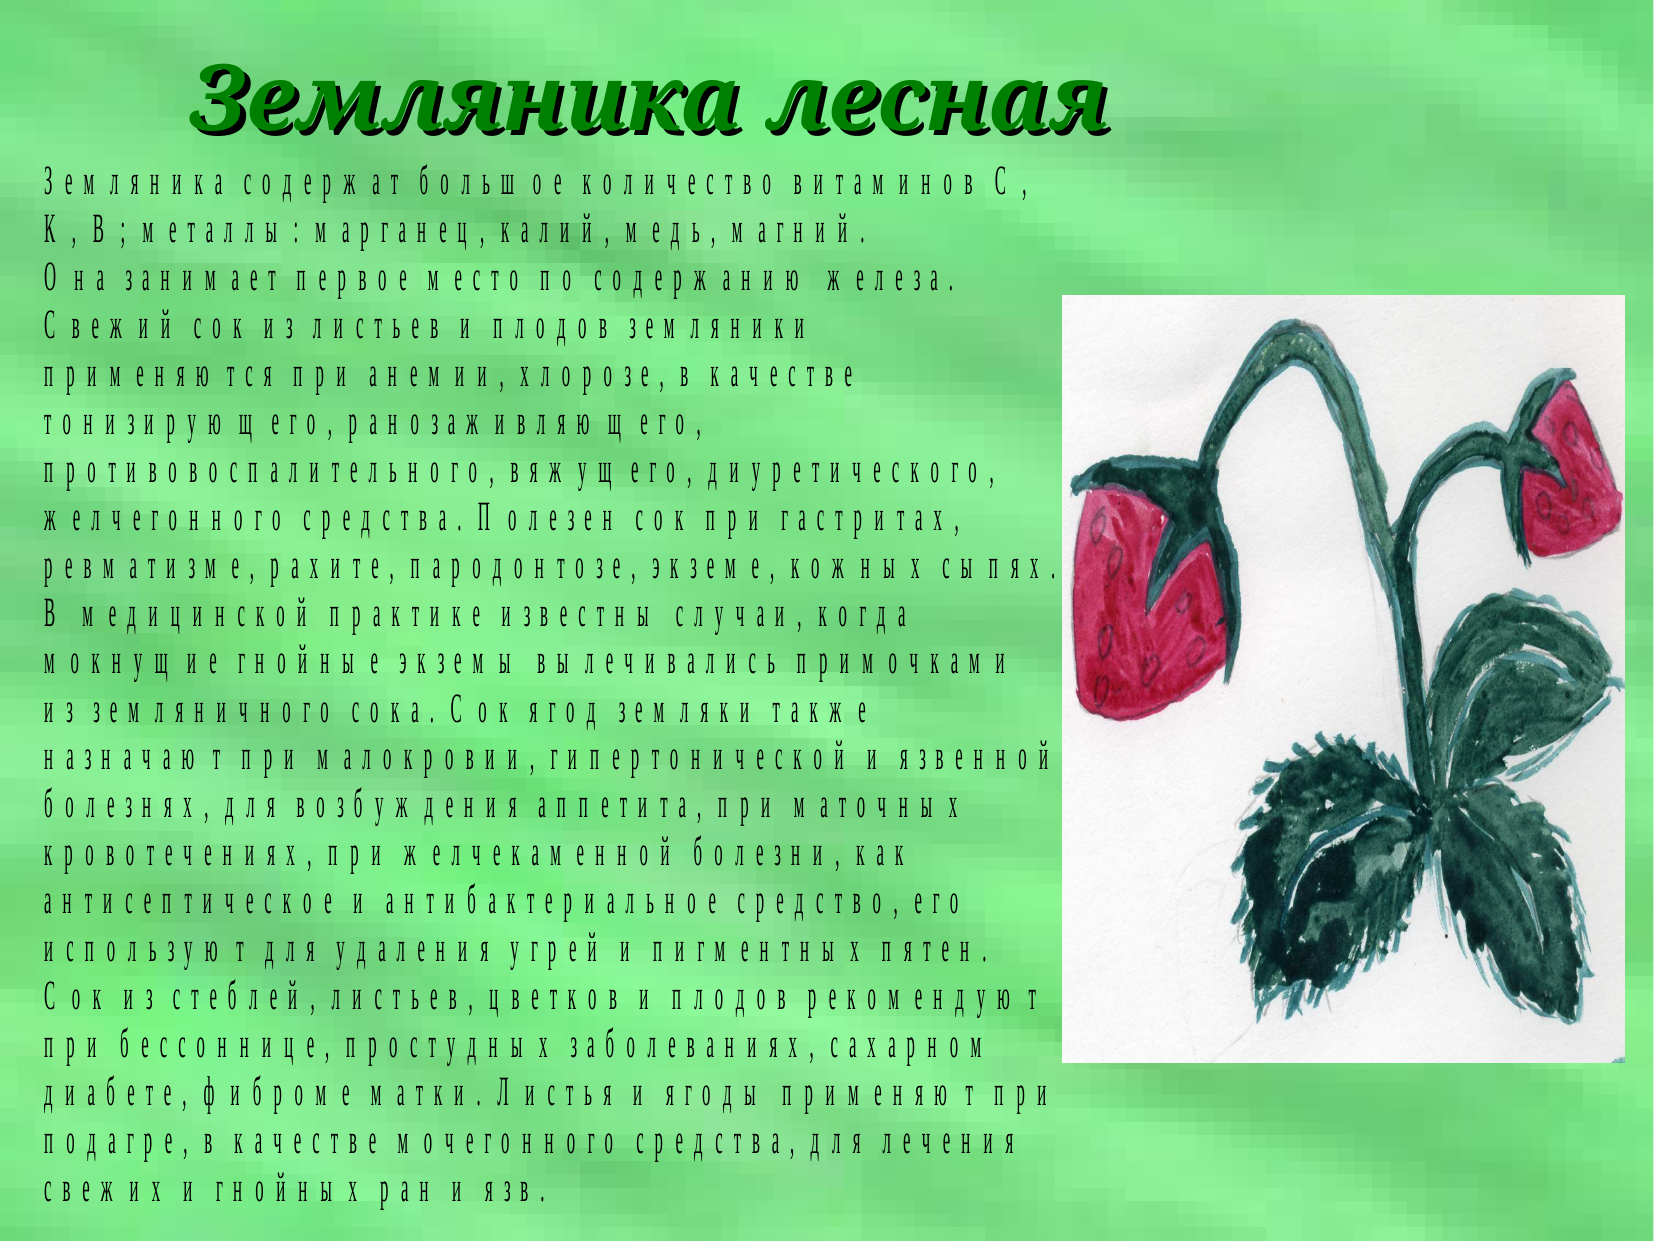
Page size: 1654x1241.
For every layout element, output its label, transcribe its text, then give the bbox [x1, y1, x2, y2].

picture [0, 0, 1654, 1241]
text_box Земляника лесная [29, 37, 1270, 153]
